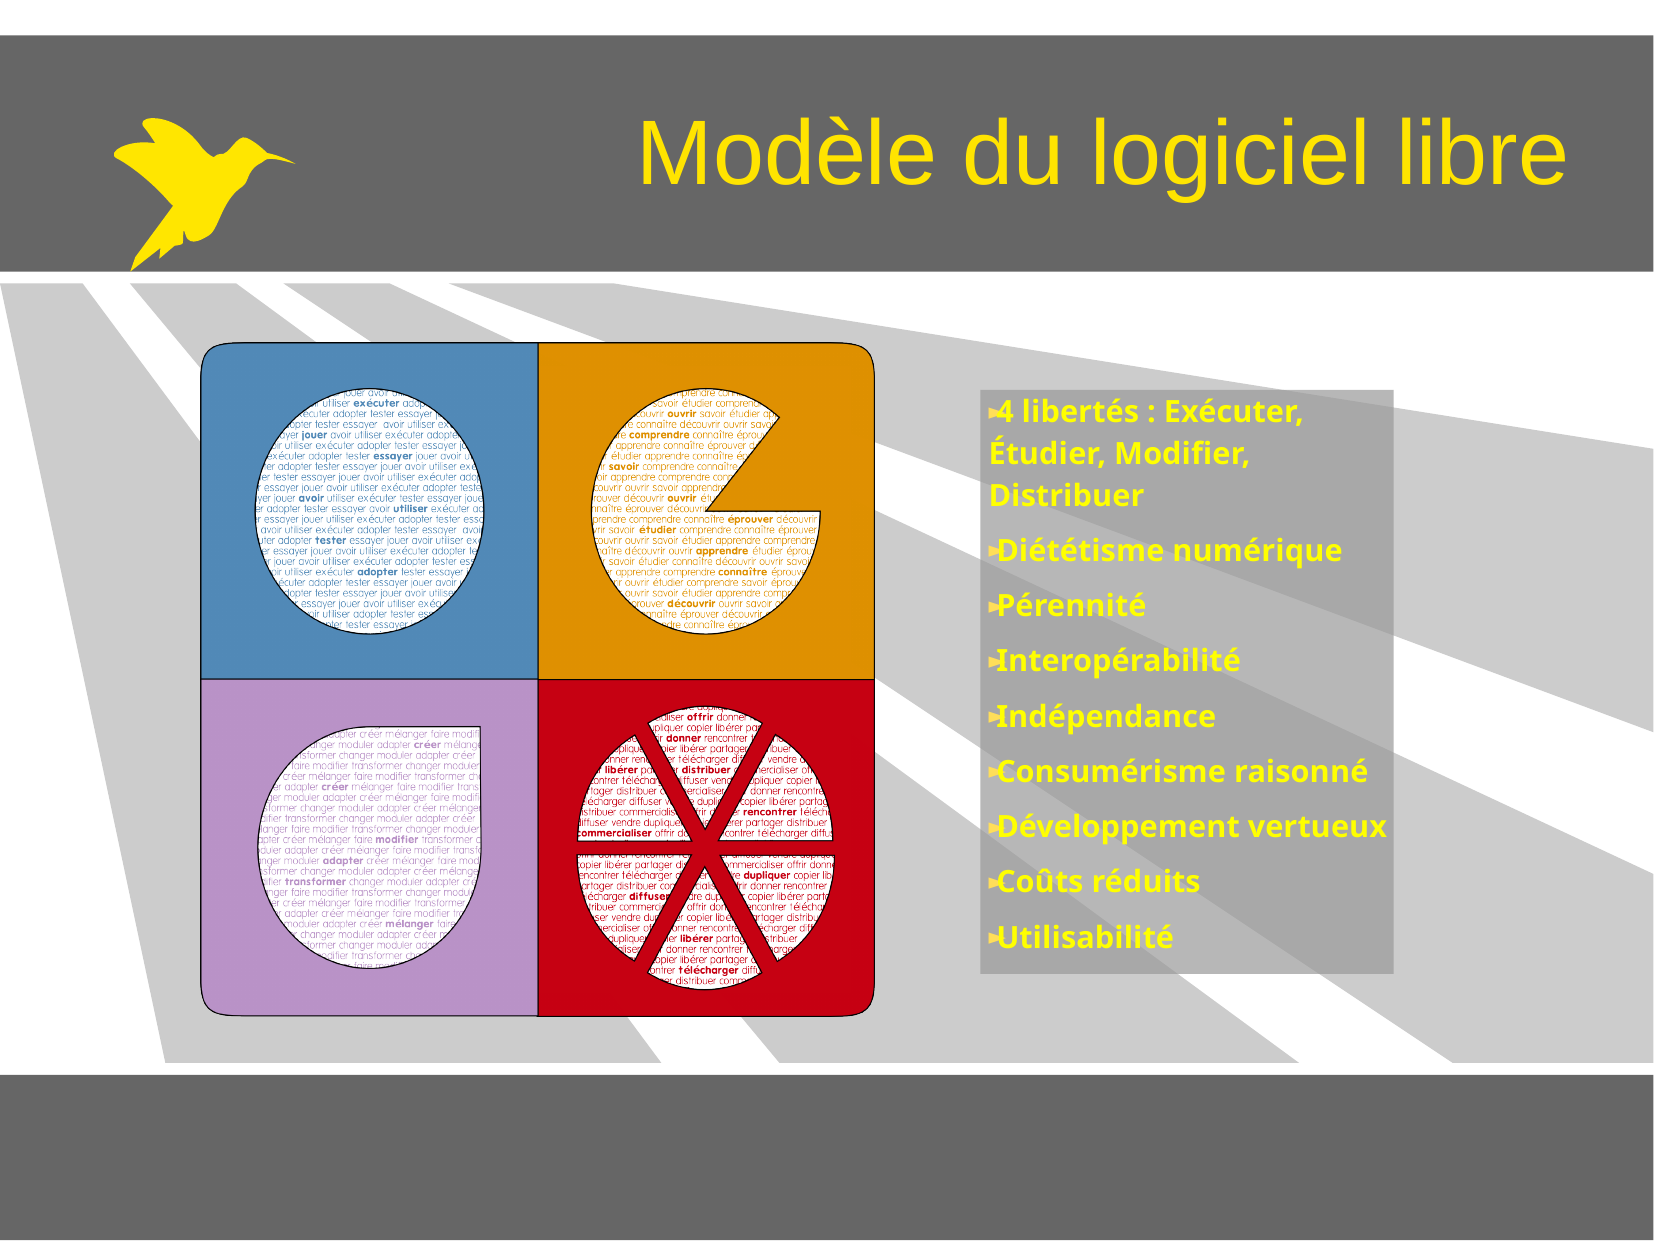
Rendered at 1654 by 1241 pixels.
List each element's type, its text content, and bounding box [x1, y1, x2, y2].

title Modèle du logiciel libre [283, 49, 1571, 257]
picture [200, 342, 875, 1017]
list 4 libertés : Exécuter, Étudier, Modifier, Distribuer Diététisme numérique Pérennité Interopérabilité Indépendance Consumérisme raisonné Développement vertueux Coûts réduits Utilisabilité [980, 389, 1394, 974]
